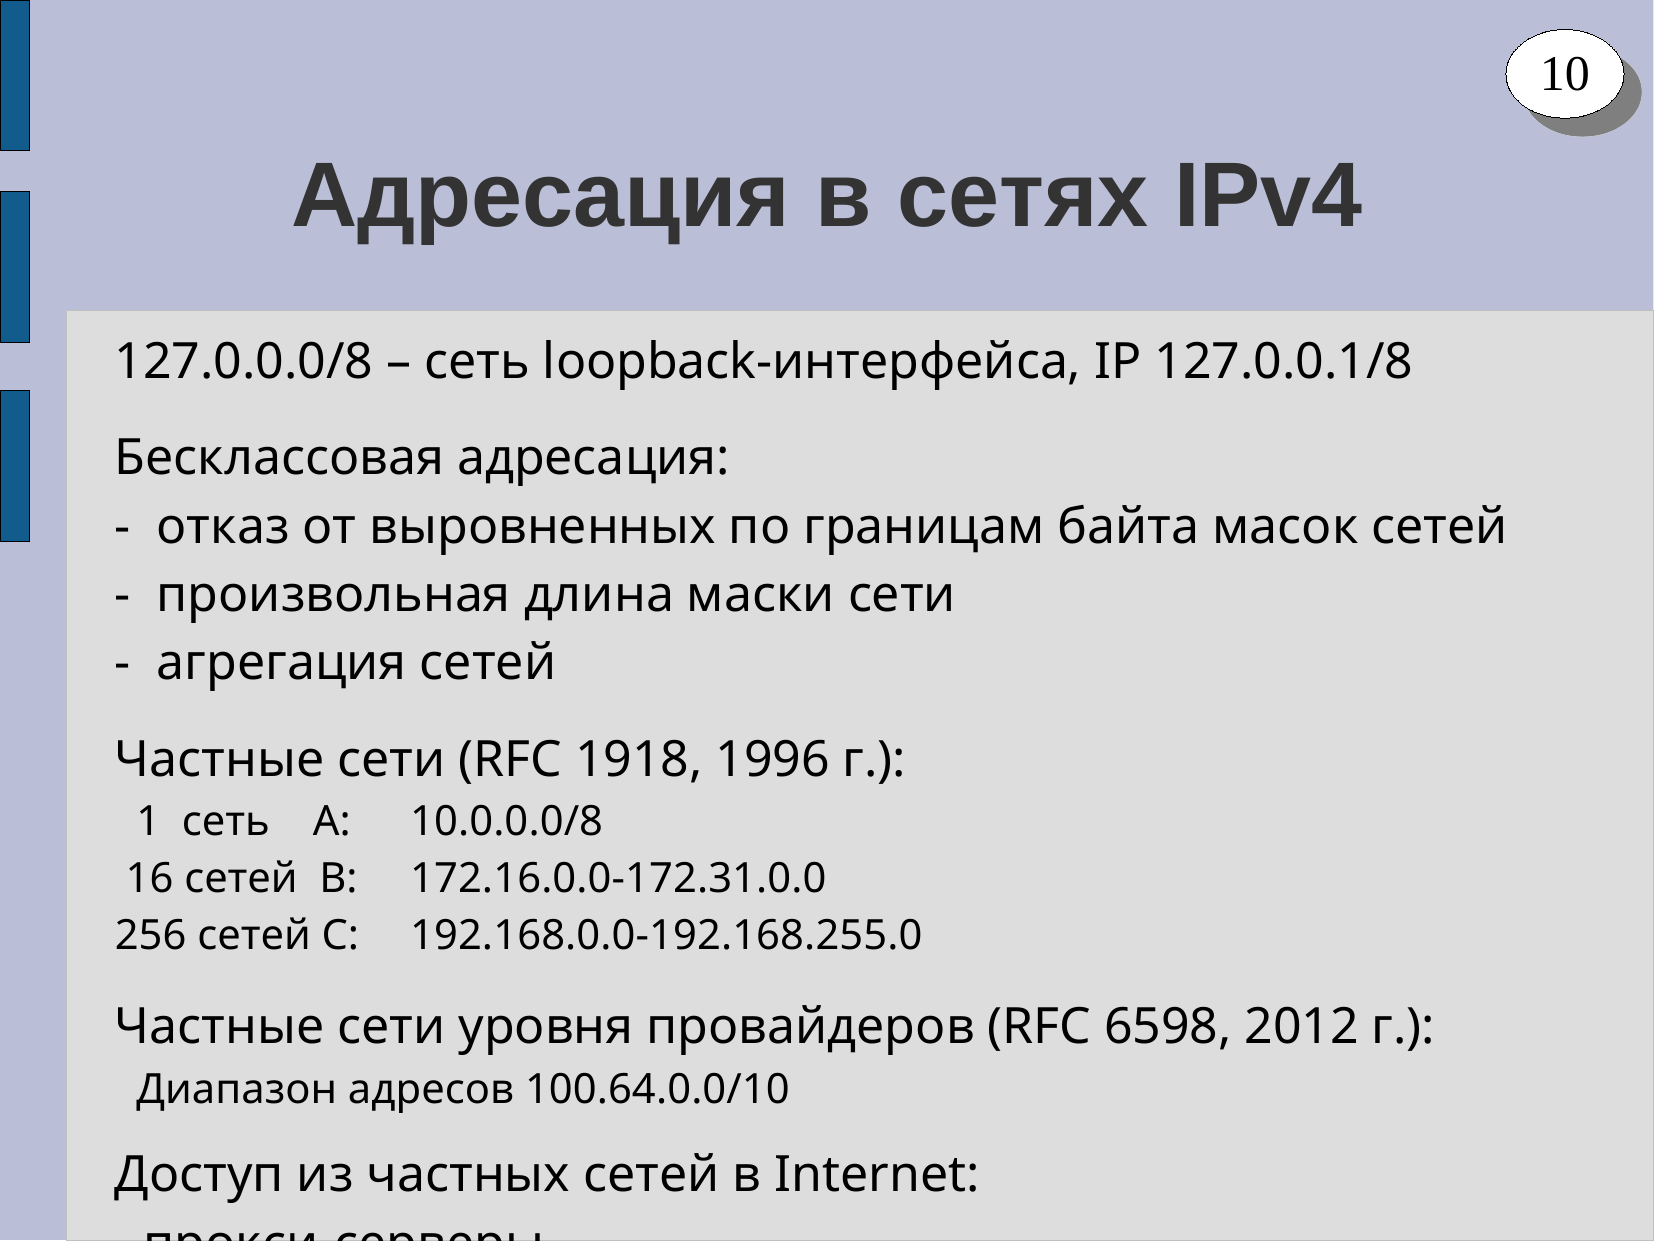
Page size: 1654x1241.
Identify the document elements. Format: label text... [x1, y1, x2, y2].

text_box 127.0.0.0/8 – сеть loopback-интерфейса, IP 127.0.0.1/8 Бесклассовая адресация: - отказ от выровненных по границам байта масок сетей - произвольная длина маски сети - агрегация сетей Частные сети (RFC 1918, 1996 г.): 1 сеть A: 10.0.0.0/8 16 сетей B: 172.16.0.0-172.31.0.0 256 сетей C: 192.168.0.0-192.168.255.0 Частные сети уровня провайдеров (RFC 6598, 2012 г.): Диапазон адресов 100.64.0.0/10 Доступ из частных сетей в Internet: - прокси-серверы - трансляция адресов [114, 324, 1625, 1234]
title Адресация в сетях IPv4 [121, 91, 1534, 299]
text_box 10 [1505, 29, 1625, 119]
